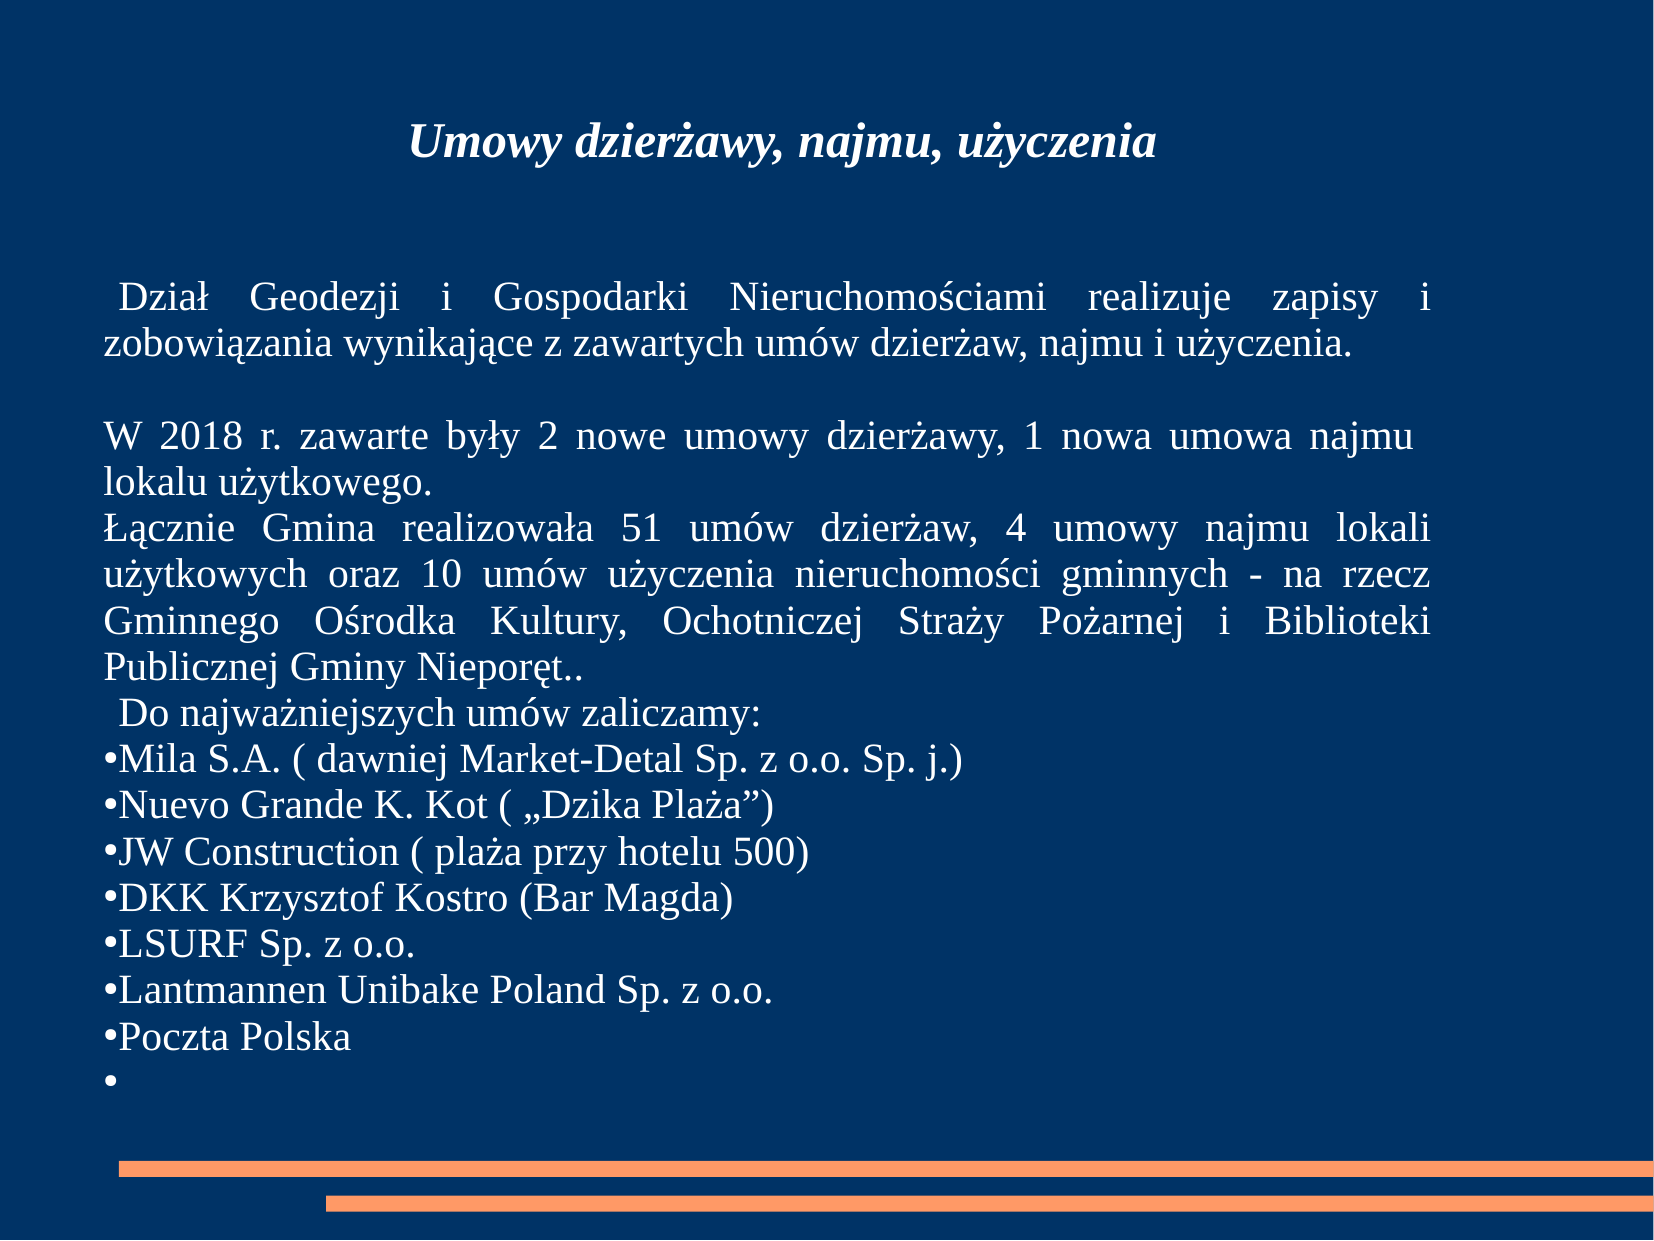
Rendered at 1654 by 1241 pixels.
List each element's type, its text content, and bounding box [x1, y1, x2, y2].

text_box Dział Geodezji i Gospodarki Nieruchomościami realizuje zapisy i zobowiązania wynikające z zawartych umów dzierżaw, najmu i użyczenia. W 2018 r. zawarte były 2 nowe umowy dzierżawy, 1 nowa umowa najmu lokalu użytkowego. Łącznie Gmina realizowała 51 umów dzierżaw, 4 umowy najmu lokali użytkowych oraz 10 umów użyczenia nieruchomości gminnych - na rzecz Gminnego Ośrodka Kultury, Ochotniczej Straży Pożarnej i Biblioteki Publicznej Gminy Nieporęt.. Do najważniejszych umów zaliczamy: Mila S.A. ( dawniej Market-Detal Sp. z o.o. Sp. j.) Nuevo Grande K. Kot ( „Dzika Plaża”) JW Construction ( plaża przy hotelu 500) DKK Krzysztof Kostro (Bar Magda) LSURF Sp. z o.o. Lantmannen Unibake Poland Sp. z o.o. Poczta Polska [88, 265, 1447, 1174]
text_box Umowy dzierżawy, najmu, użyczenia [265, 117, 1300, 207]
